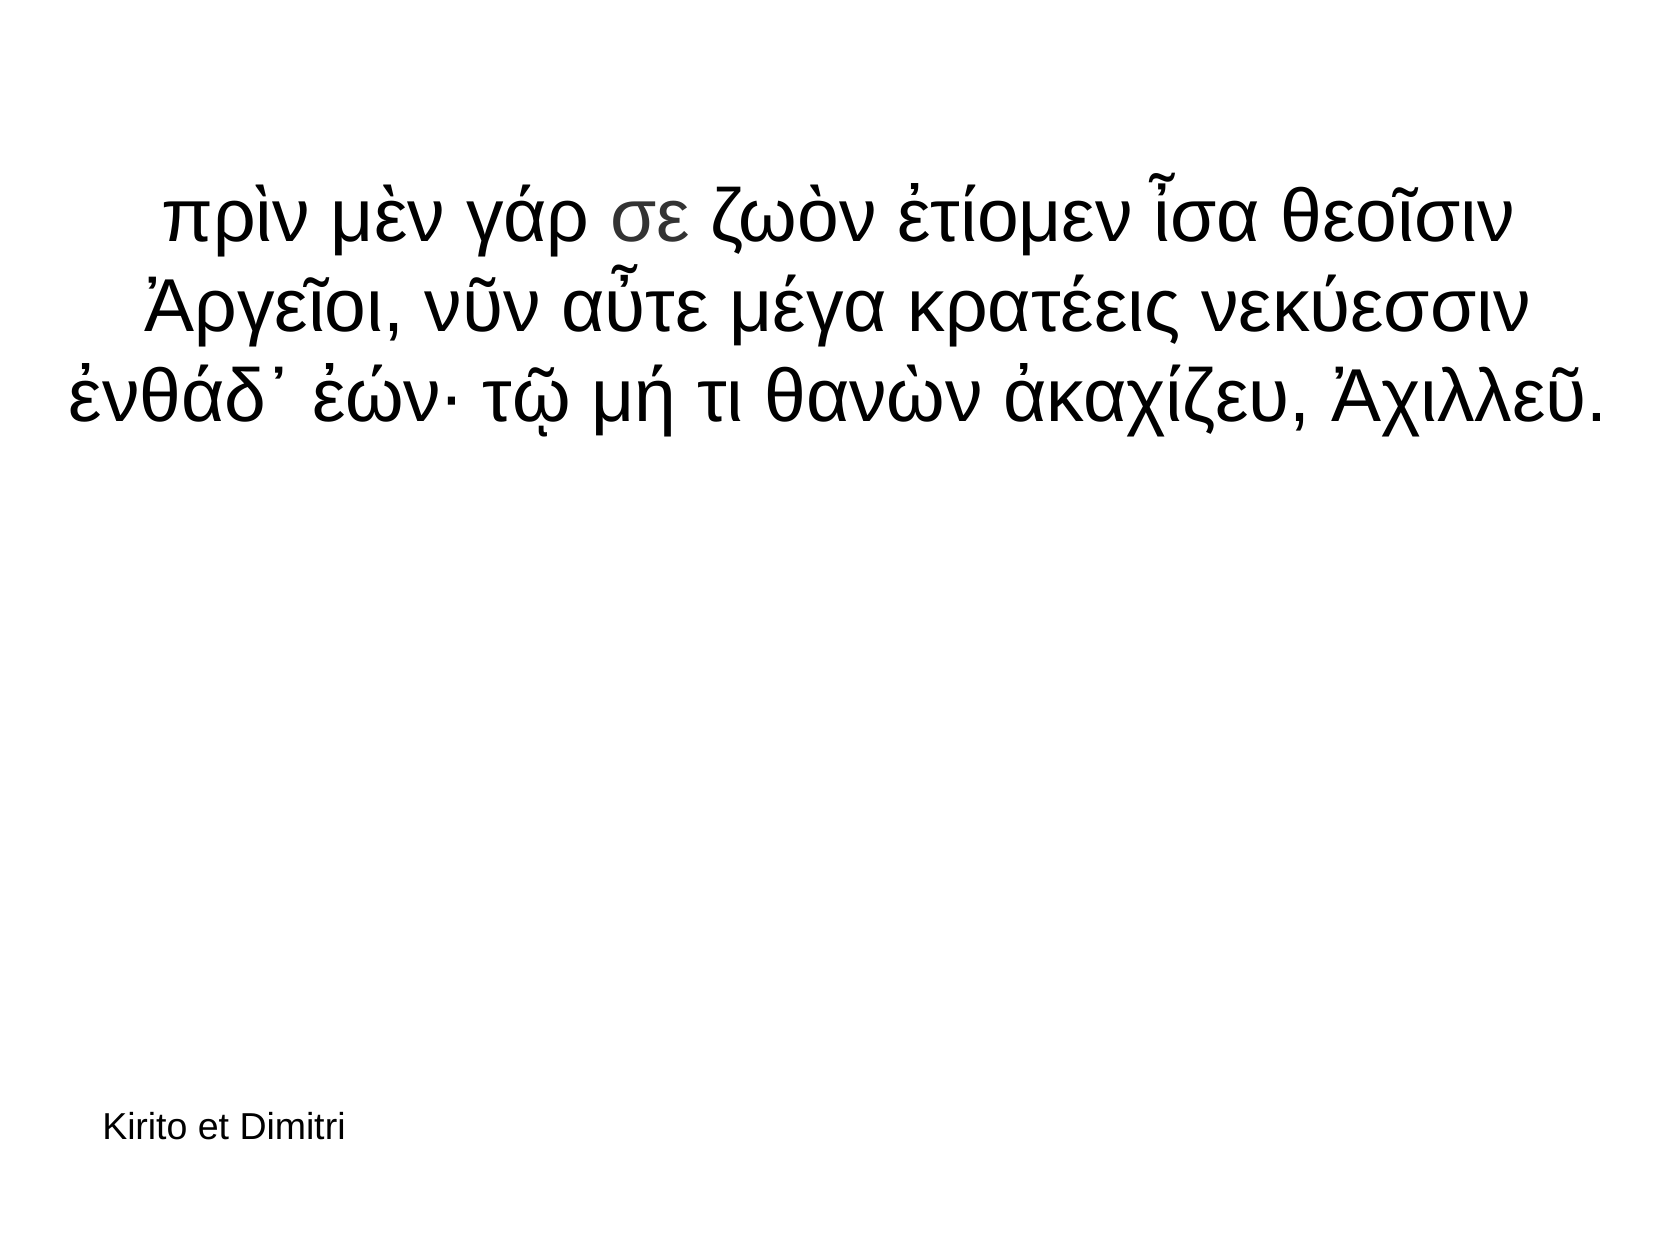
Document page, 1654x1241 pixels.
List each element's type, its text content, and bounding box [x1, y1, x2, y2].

title πρὶν μὲν γάρ σε ζωὸν ἐτίομεν ἶσα θεοῖσιν Ἀργεῖοι, νῦν αὖτε μέγα κρατέεις νεκύεσσιν ἐνθάδ᾽ ἐών· τῷ μή τι θανὼν ἀκαχίζευ, Ἀχιλλεῦ. [47, 70, 1630, 532]
text_box Kirito et Dimitri [87, 1098, 449, 1170]
